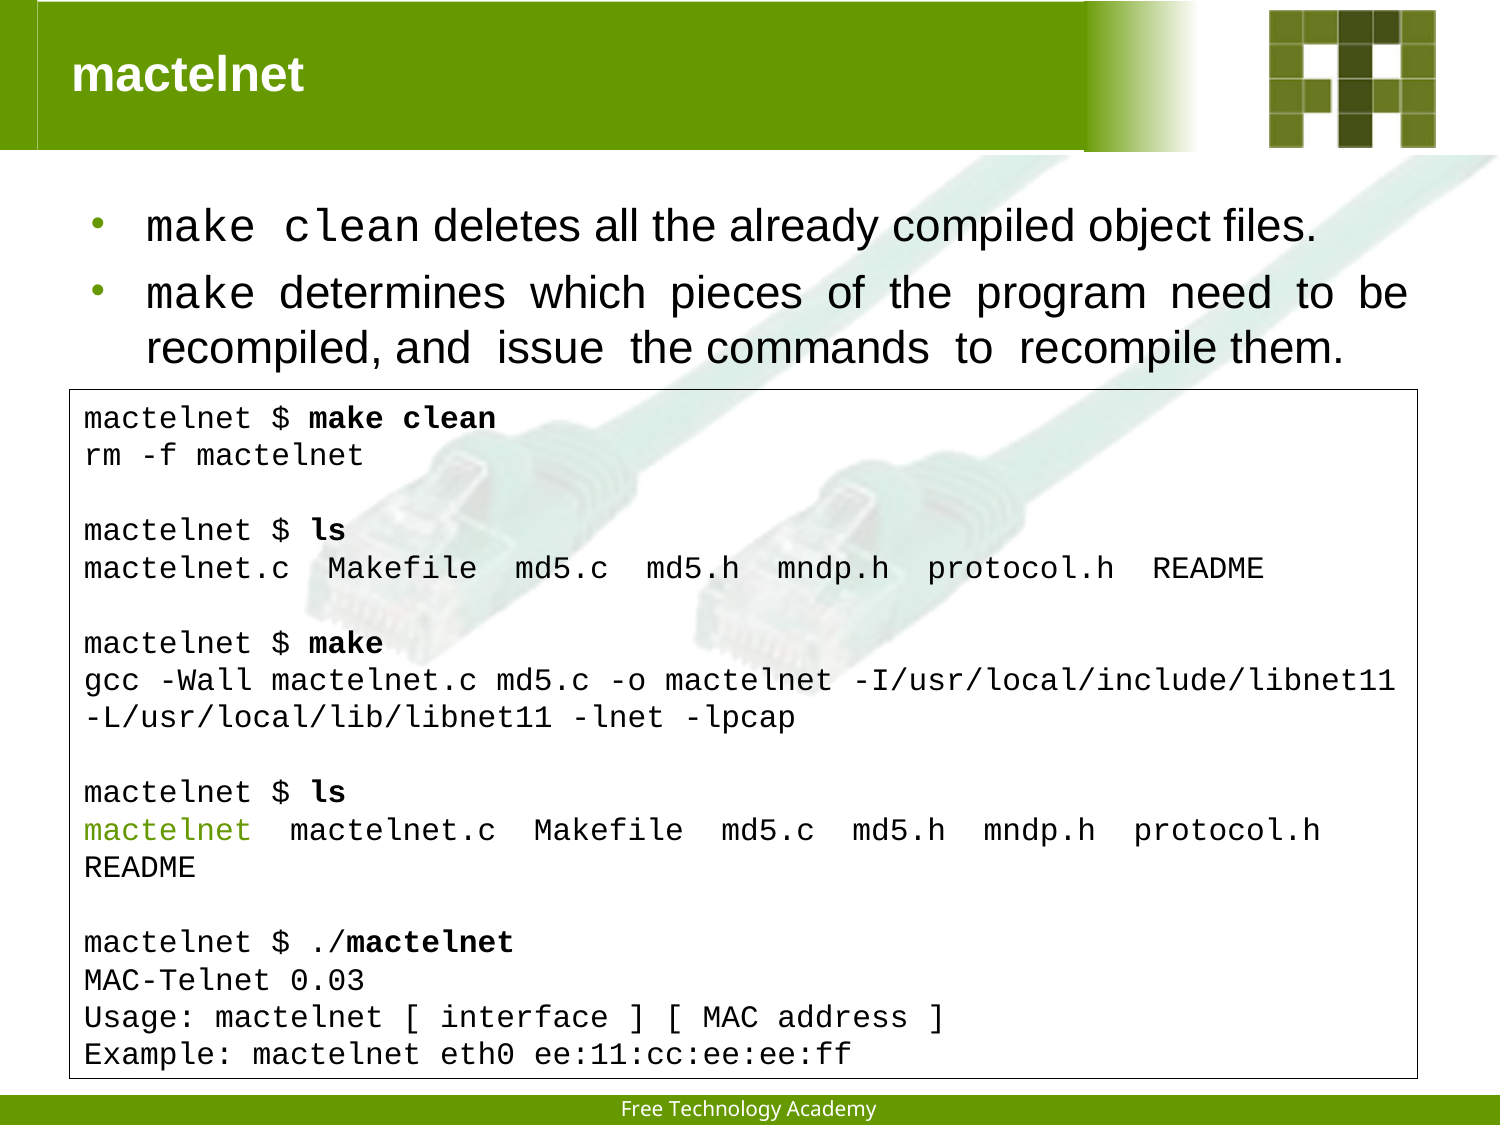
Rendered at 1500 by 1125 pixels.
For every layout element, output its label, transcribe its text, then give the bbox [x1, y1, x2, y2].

title mactelnet [56, 1, 1107, 152]
list make clean deletes all the already compiled object files. make determines which pieces of the program need to be recompiled, and issue the commands to recompile them. [75, 187, 1426, 402]
text_box mactelnet $ make clean rm -f mactelnet mactelnet $ ls mactelnet.c Makefile md5.c md5.h mndp.h protocol.h README mactelnet $ make gcc -Wall mactelnet.c md5.c -o mactelnet -I/usr/local/include/libnet11 -L/usr/local/lib/libnet11 -lnet -lpcap mactelnet $ ls mactelnet mactelnet.c Makefile md5.c md5.h mndp.h protocol.h README mactelnet $ ./mactelnet MAC-Telnet 0.03 Usage: mactelnet [ interface ] [ MAC address ] Example: mactelnet eth0 ee:11:cc:ee:ee:ff [69, 389, 1418, 1079]
picture [1269, 10, 1436, 148]
